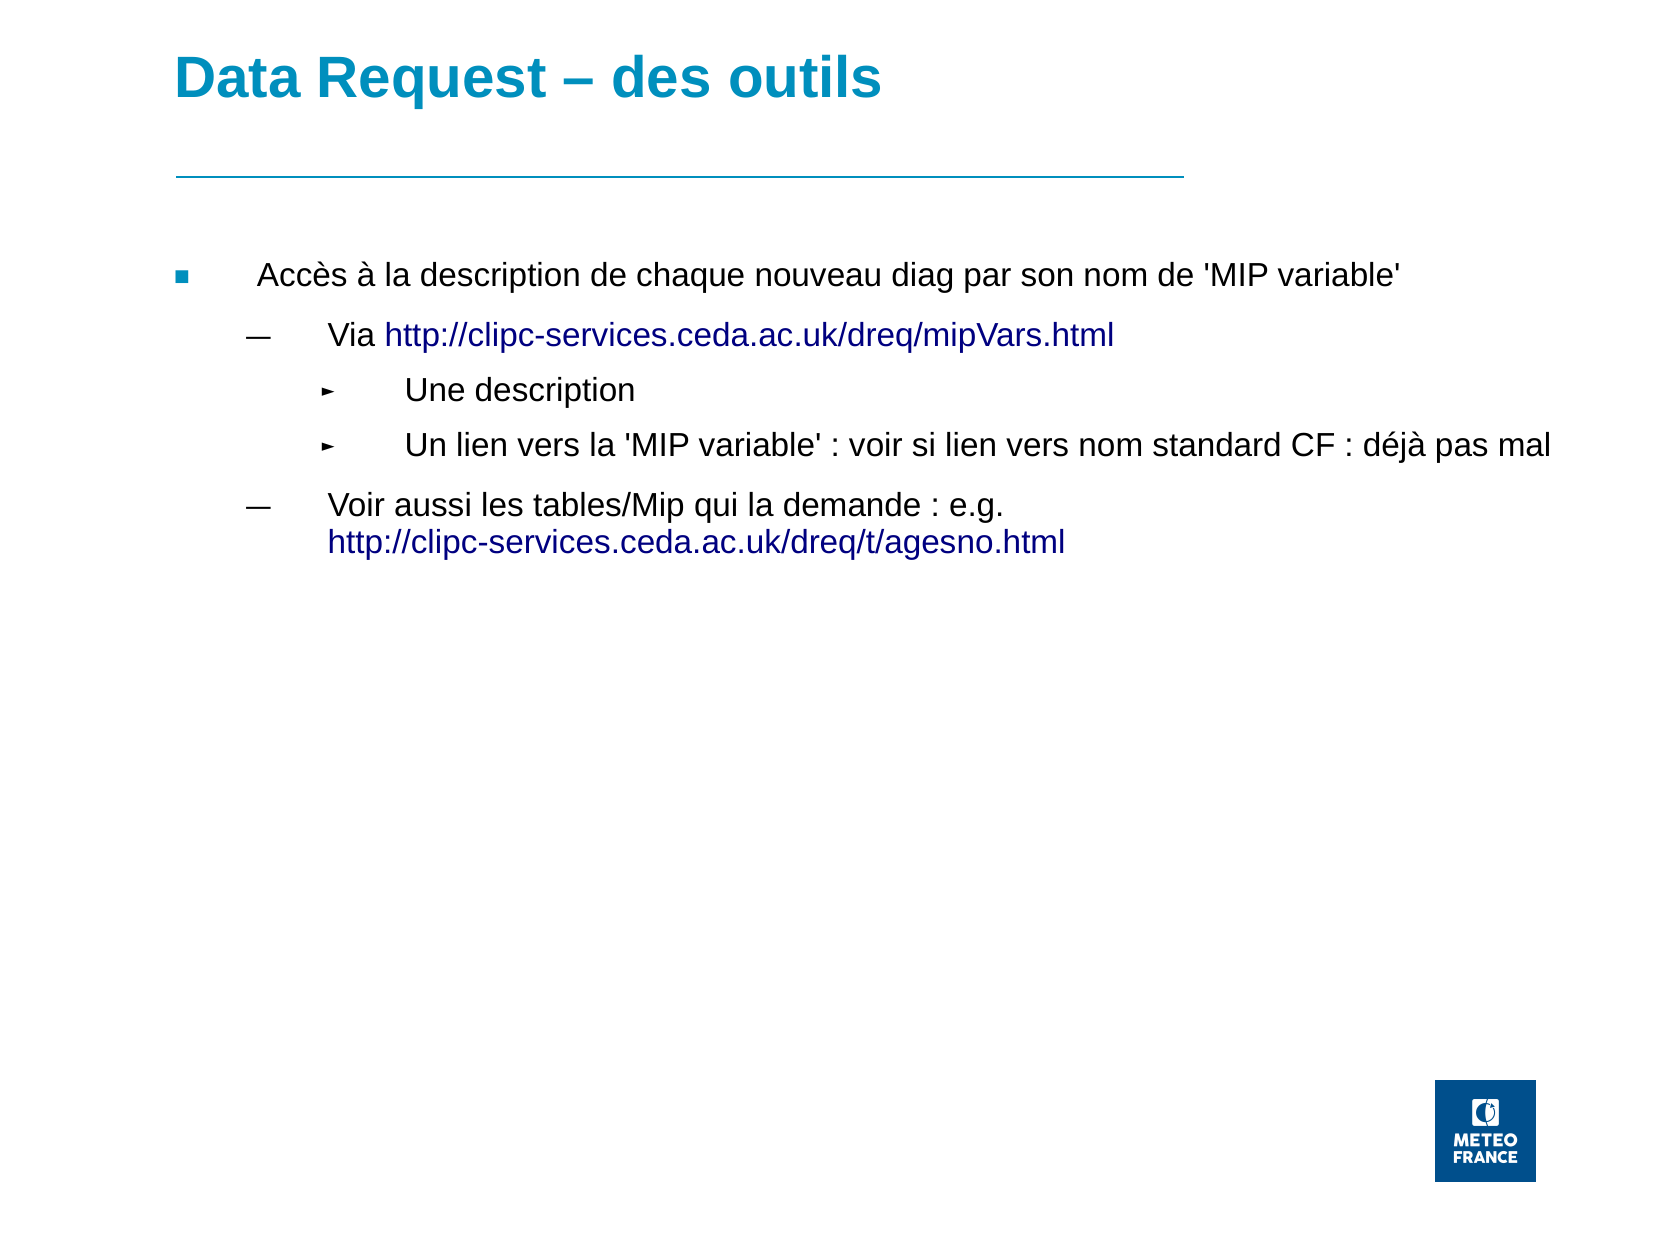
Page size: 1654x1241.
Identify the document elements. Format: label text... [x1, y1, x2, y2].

title Data Request – des outils [174, 0, 1654, 156]
list Accès à la description de chaque nouveau diag par son nom de 'MIP variable' Via http://clipc-services.ceda.ac.uk/dreq/mipVars.html Une description Un lien vers la 'MIP variable' : voir si lien vers nom standard CF : déjà pas mal Voir aussi les tables/Mip qui la demande : e.g. http://clipc-services.ceda.ac.uk/dreq/t/agesno.html [156, 256, 1571, 1134]
picture [1435, 1134, 1536, 1182]
